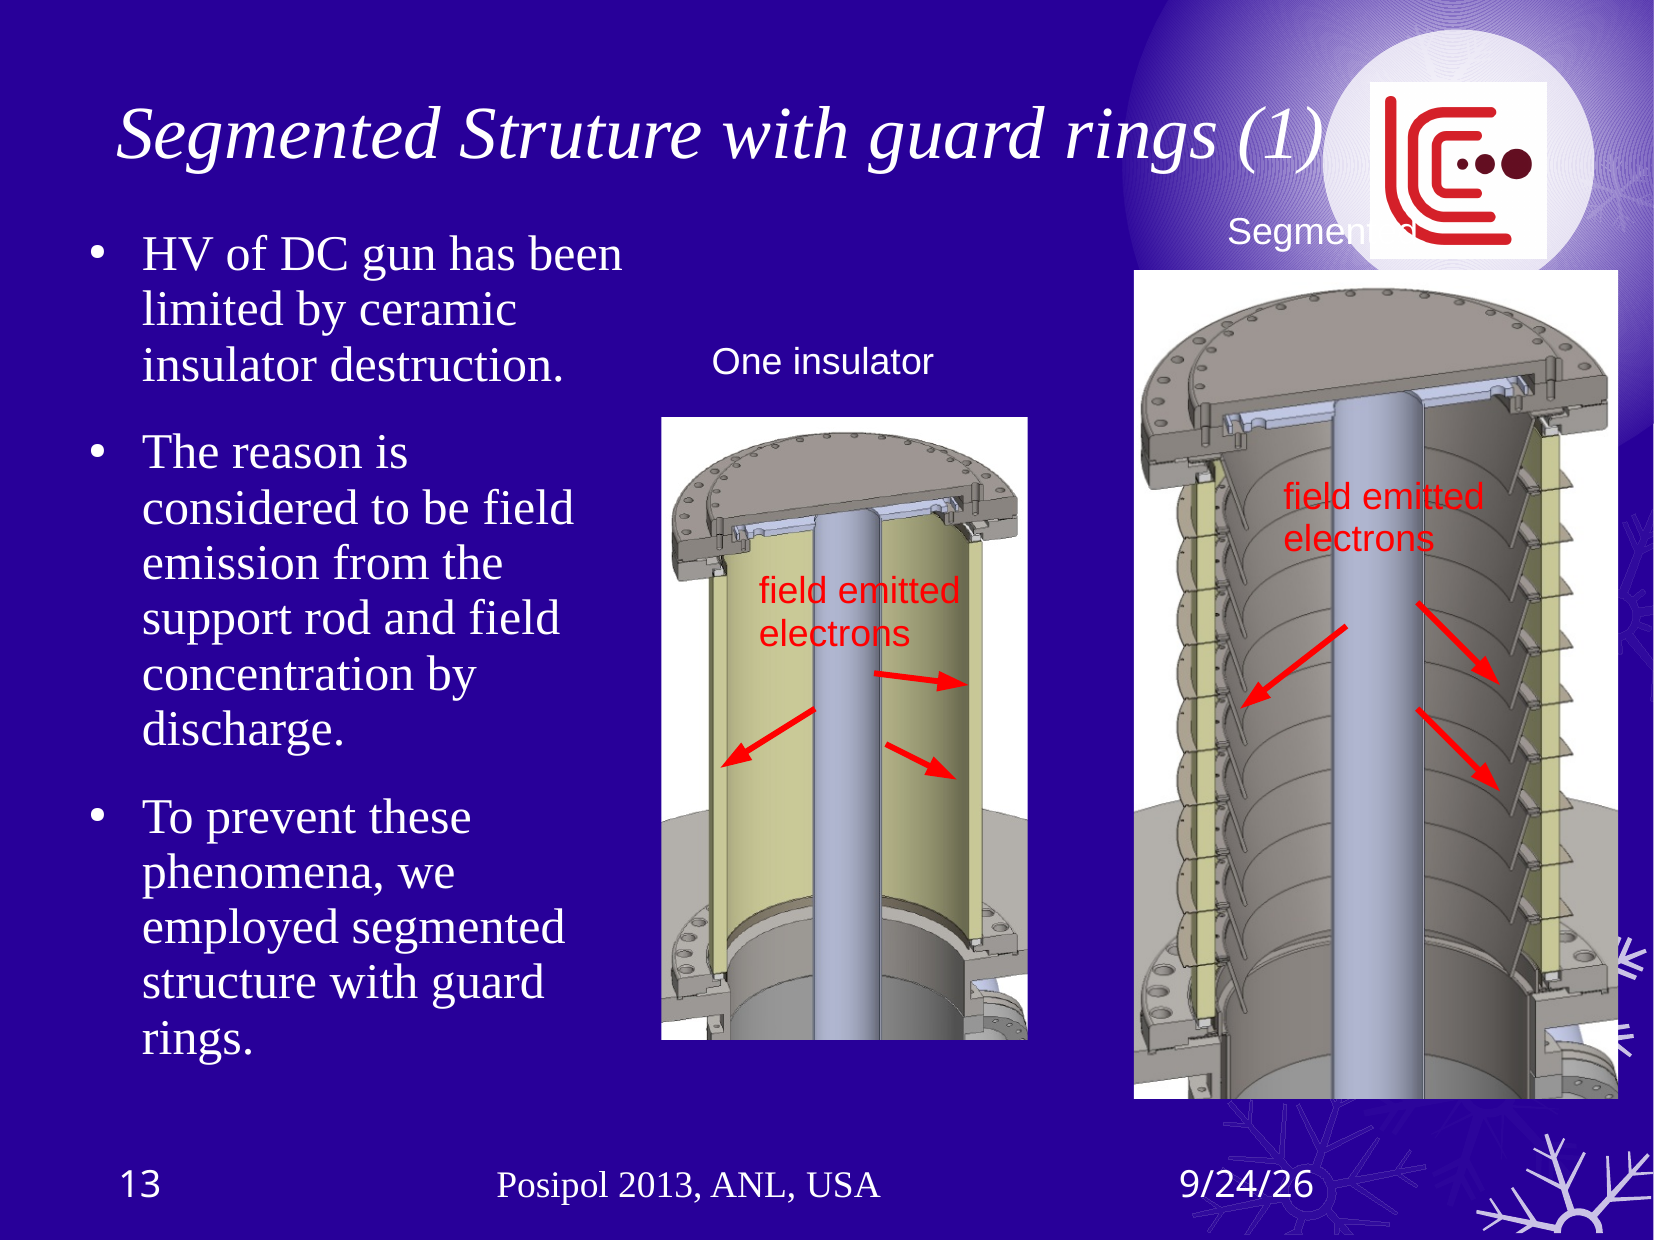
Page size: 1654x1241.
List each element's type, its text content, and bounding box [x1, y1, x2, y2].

text_box One insulator [696, 332, 950, 390]
picture [661, 417, 1028, 1040]
picture [1441, 82, 1547, 259]
title Segmented Struture with guard rings (1) [0, 0, 1441, 266]
picture [1133, 270, 1619, 1099]
text_box Segmented [1212, 203, 1434, 260]
text_box field emitted electrons [744, 562, 976, 662]
text_box field emitted electrons [1268, 468, 1501, 568]
list HV of DC gun has been limited by ceramic insulator destruction. The reason is considered to be field emission from the support rod and field concentration by discharge. To prevent these phenomena, we employed segmented structure with guard rings. [70, 226, 638, 1146]
